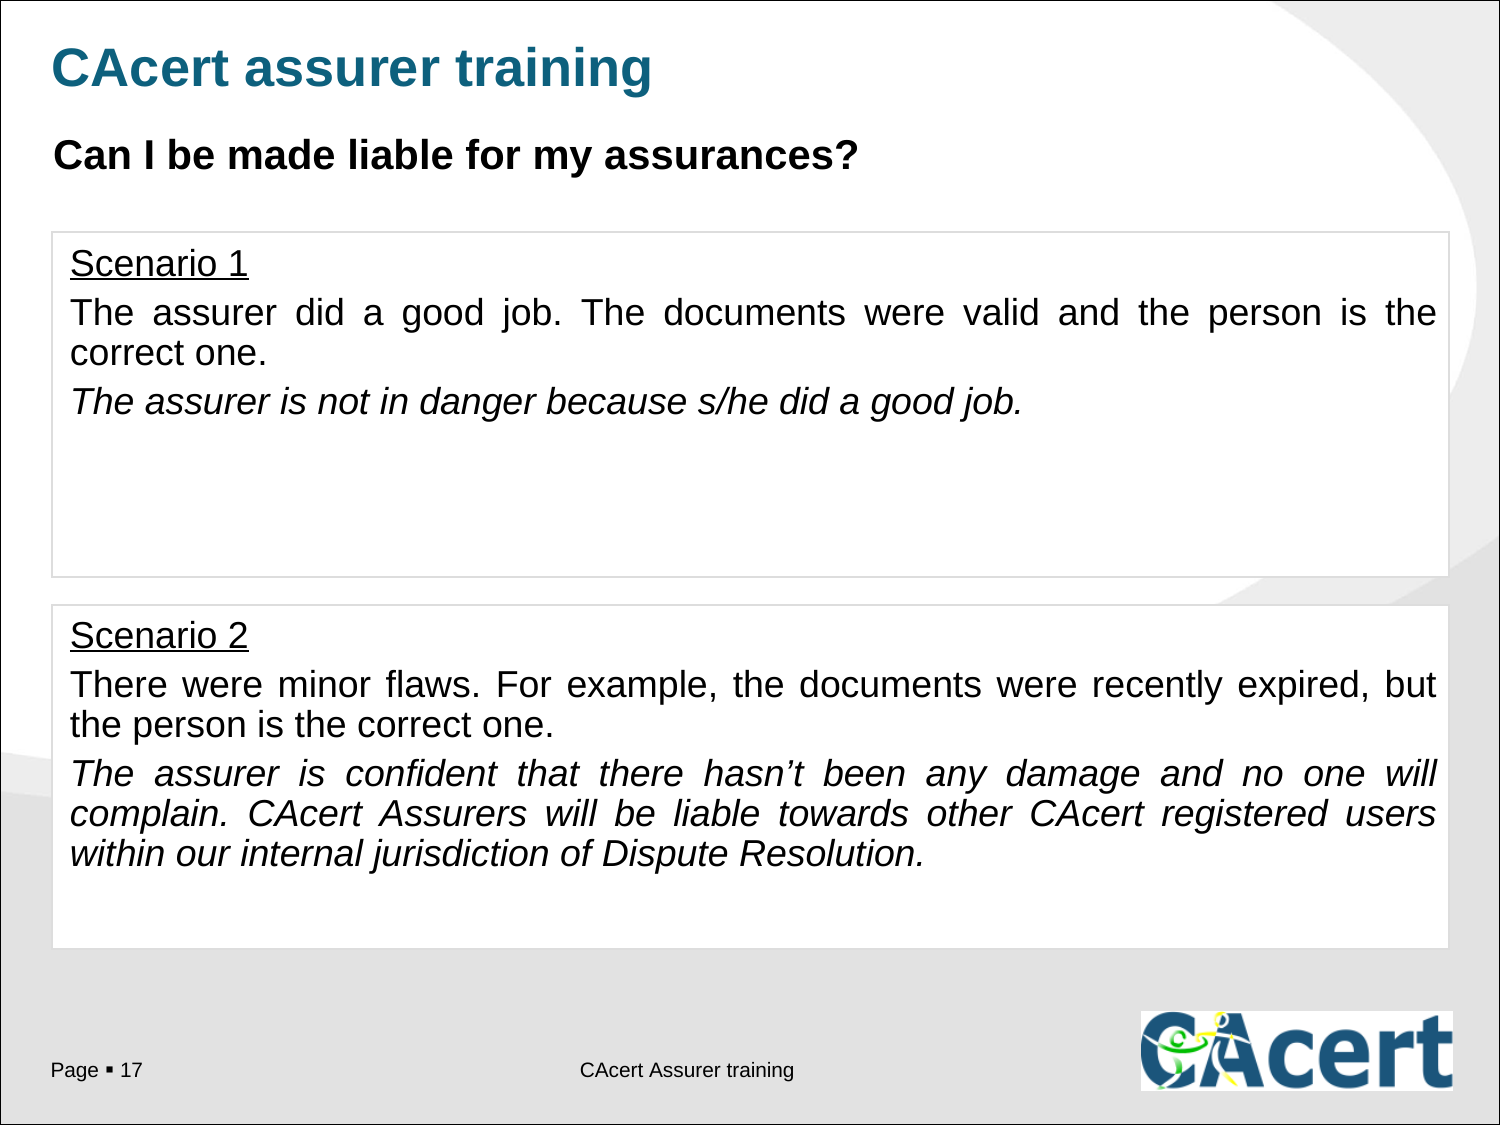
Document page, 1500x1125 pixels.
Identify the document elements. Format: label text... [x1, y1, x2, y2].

picture [1, 1, 1499, 1124]
text_box Scenario 2 There were minor flaws. For example, the documents were recently expired, but the person is the correct one. The assurer is confident that there hasn’t been any damage and no one will complain. CAcert Assurers will be liable towards other CAcert registered users within our internal jurisdiction of Dispute Resolution. [52, 604, 1450, 949]
title CAcert assurer training [51, 19, 1450, 118]
text_box Scenario 1 The assurer did a good job. The documents were valid and the person is the correct one. The assurer is not in danger because s/he did a good job. [52, 232, 1450, 577]
text_box Can I be made liable for my assurances? [53, 125, 1446, 185]
